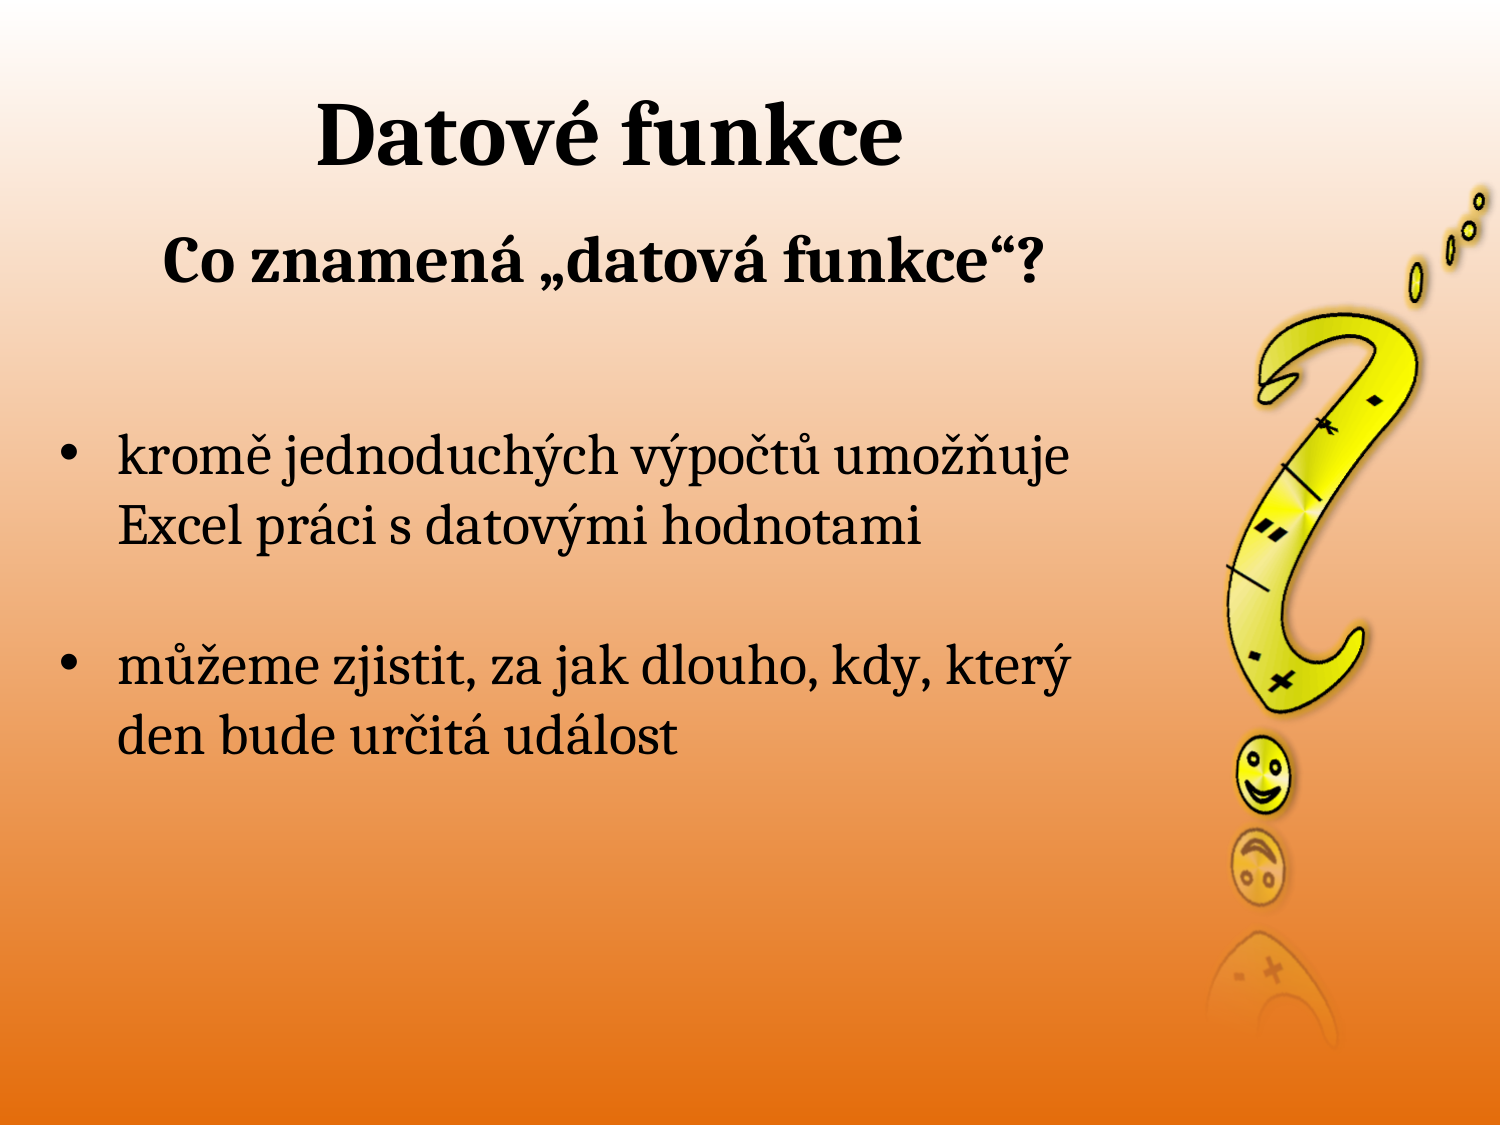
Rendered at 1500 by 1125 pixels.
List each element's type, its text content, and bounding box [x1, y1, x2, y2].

text_box Datové funkce [0, 66, 1223, 192]
text_box Co znamená „datová funkce“? [0, 207, 1211, 304]
text_box kromě jednoduchých výpočtů umožňuje Excel práci s datovými hodnotami můžeme zjistit, za jak dlouho, kdy, který den bude určitá událost [0, 408, 1294, 845]
picture [1171, 160, 1500, 1125]
